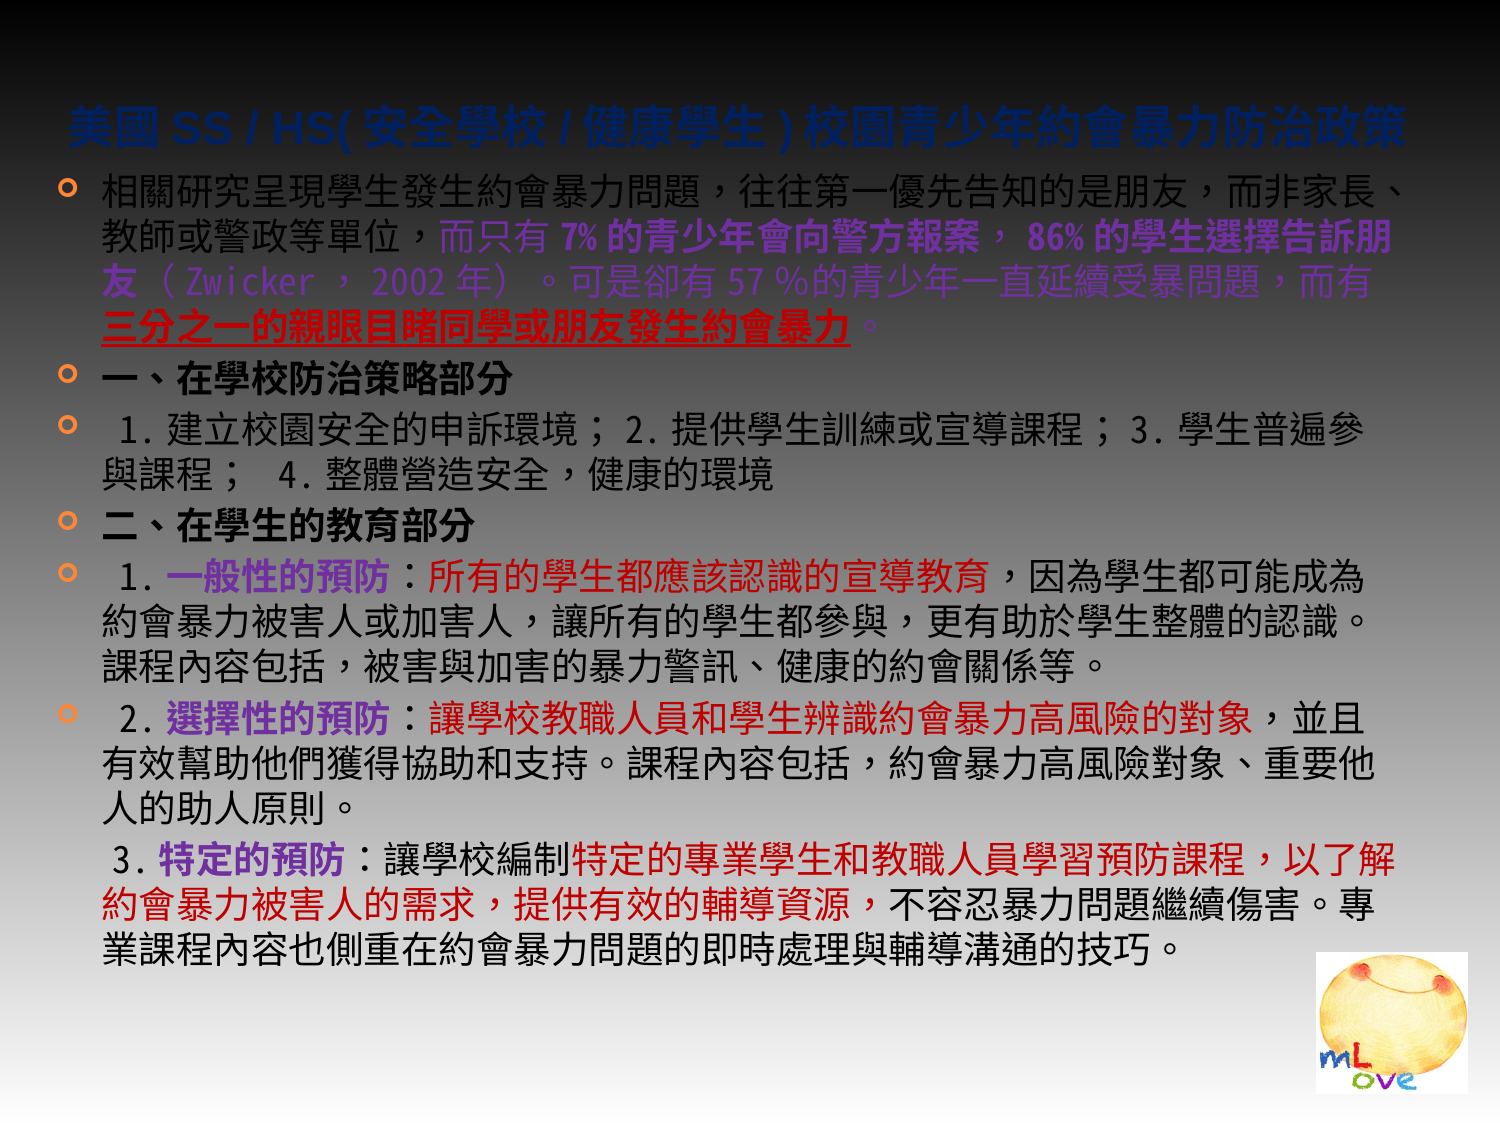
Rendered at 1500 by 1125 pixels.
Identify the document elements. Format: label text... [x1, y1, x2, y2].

list 相關研究呈現學生發生約會暴力問題，往往第一優先告知的是朋友，而非家長、教師或警政等單位，而只有7%的青少年會向警方報案，86%的學生選擇告訴朋友（Zwicker，2002年）。可是卻有57％的青少年一直延續受暴問題，而有三分之一的親眼目睹同學或朋友發生約會暴力。 一、在學校防治策略部分 1.建立校園安全的申訴環境；2.提供學生訓練或宣導課程；3.學生普遍參與課程； 4.整體營造安全，健康的環境 二、在學生的教育部分 1.一般性的預防：所有的學生都應該認識的宣導教育，因為學生都可能成為約會暴力被害人或加害人，讓所有的學生都參與，更有助於學生整體的認識。課程內容包括，被害與加害的暴力警訊、健康的約會關係等。 2.選擇性的預防：讓學校教職人員和學生辨識約會暴力高風險的對象，並且有效幫助他們獲得協助和支持。課程內容包括，約會暴力高風險對象、重要他人的助人原則。 3.特定的預防：讓學校編制特定的專業學生和教職人員學習預防課程，以了解約會暴力被害人的需求，提供有效的輔導資源，不容忍暴力問題繼續傷害。專業課程內容也側重在約會暴力問題的即時處理與輔導溝通的技巧。 [41, 160, 1412, 1083]
picture [1316, 952, 1468, 1094]
title 美國SS / HS(安全學校/健康學生)校園青少年約會暴力防治政策 [53, 42, 1447, 162]
